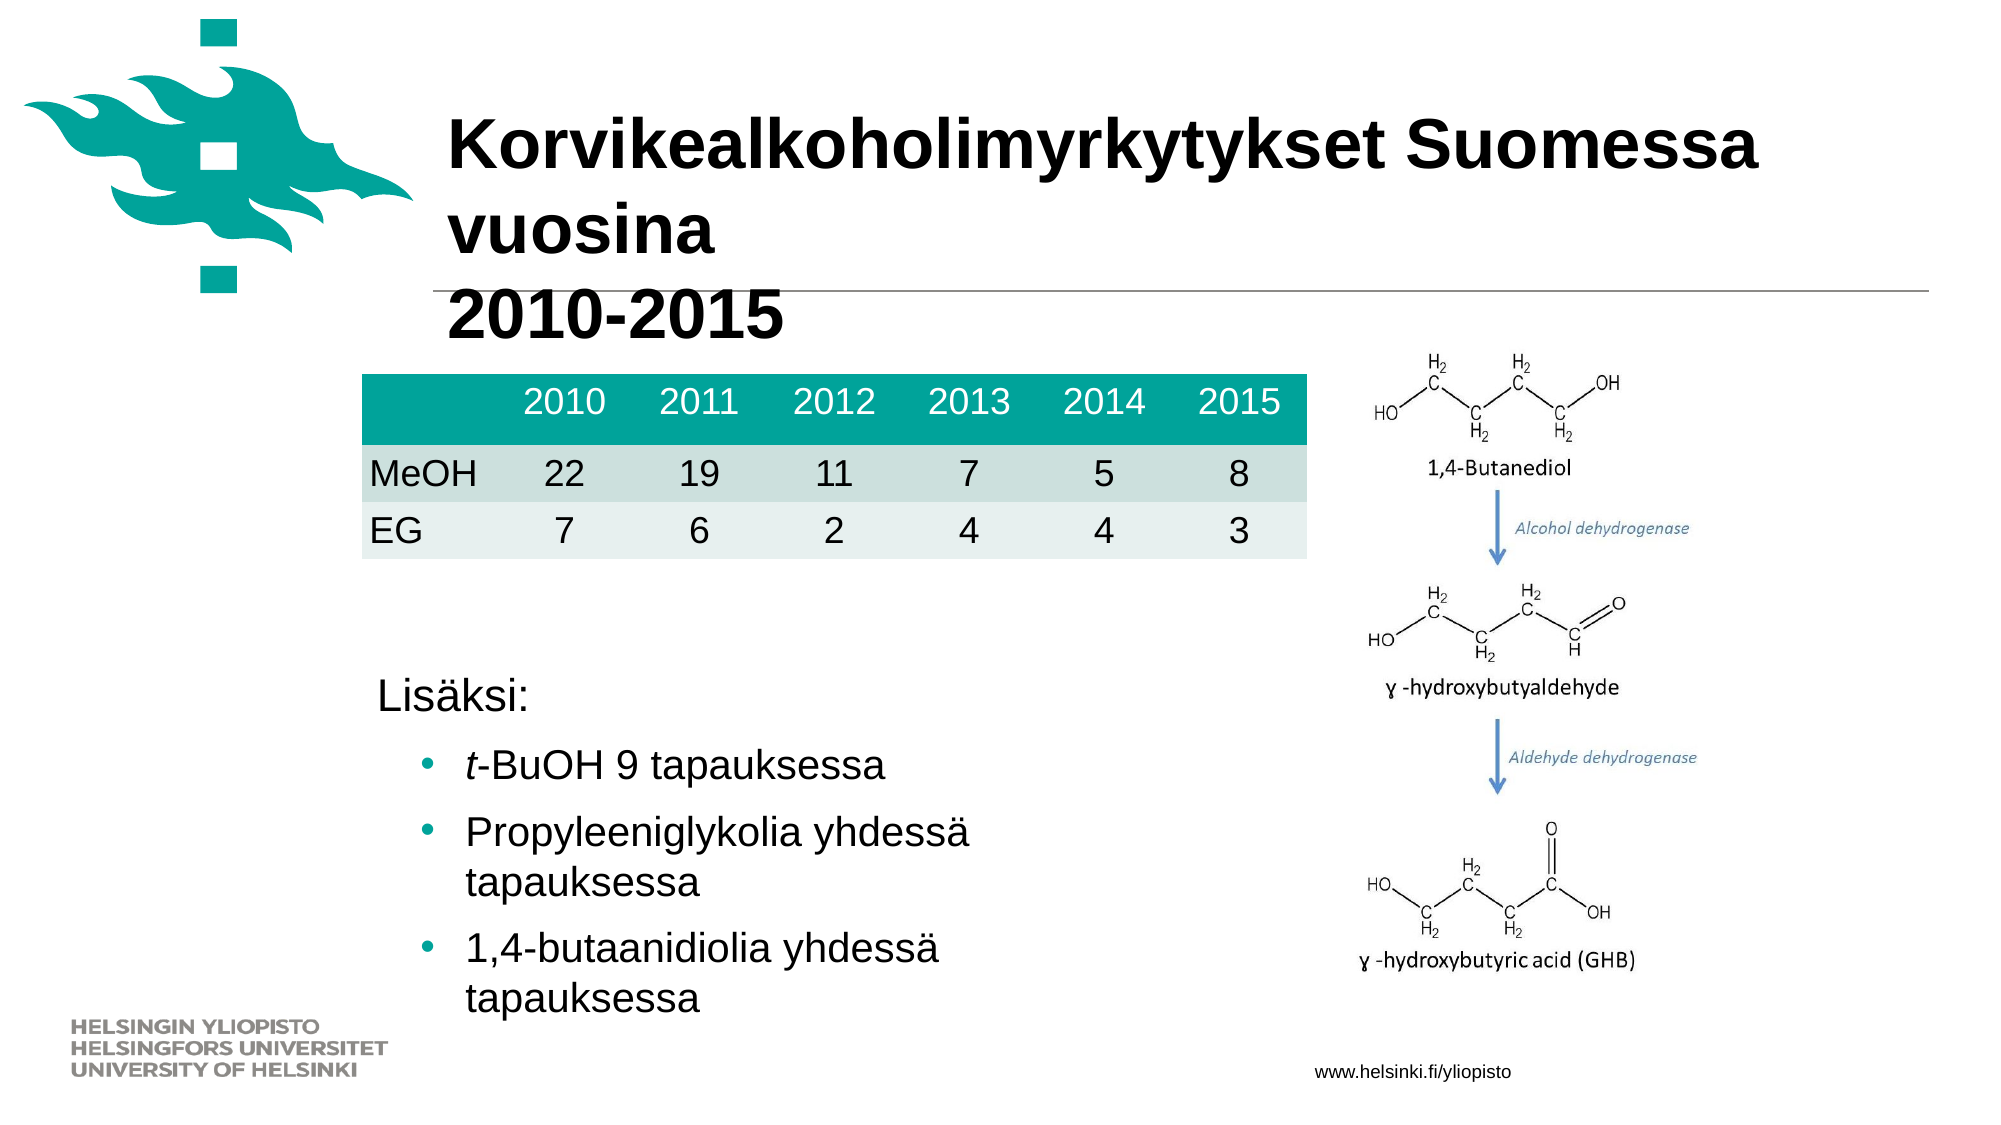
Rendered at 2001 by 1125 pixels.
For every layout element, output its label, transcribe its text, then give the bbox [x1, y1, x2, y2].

table_header 2013 [902, 374, 1037, 445]
table_cell 7 [902, 445, 1037, 502]
table_cell 3 [1172, 502, 1307, 559]
table_cell 5 [1037, 445, 1172, 502]
table_header 2011 [632, 374, 767, 445]
table_header 2015 [1172, 374, 1307, 445]
table_cell 19 [632, 445, 767, 502]
table_cell 11 [767, 445, 902, 502]
table_cell EG [362, 502, 497, 559]
table_header 2014 [1037, 374, 1172, 445]
table_cell MeOH [362, 445, 497, 502]
table_header [362, 374, 497, 445]
table_cell 6 [632, 502, 767, 559]
table_header 2012 [767, 374, 902, 445]
picture [1342, 326, 1716, 988]
title Korvikealkoholimyrkytykset Suomessa vuosina 2010-2015 [432, 90, 1930, 279]
table_header 2010 [497, 374, 632, 445]
table_cell 2 [767, 502, 902, 559]
list Lisäksi: t-BuOH 9 tapauksessa Propyleeniglykolia yhdessä tapauksessa 1,4-butaanidiolia yhdessä tapauksessa [362, 658, 1083, 988]
table_cell 7 [497, 502, 632, 559]
table_cell 4 [1037, 502, 1172, 559]
table_cell 22 [497, 445, 632, 502]
table_cell 4 [902, 502, 1037, 559]
picture [70, 1017, 389, 1079]
table_cell 8 [1172, 445, 1307, 502]
